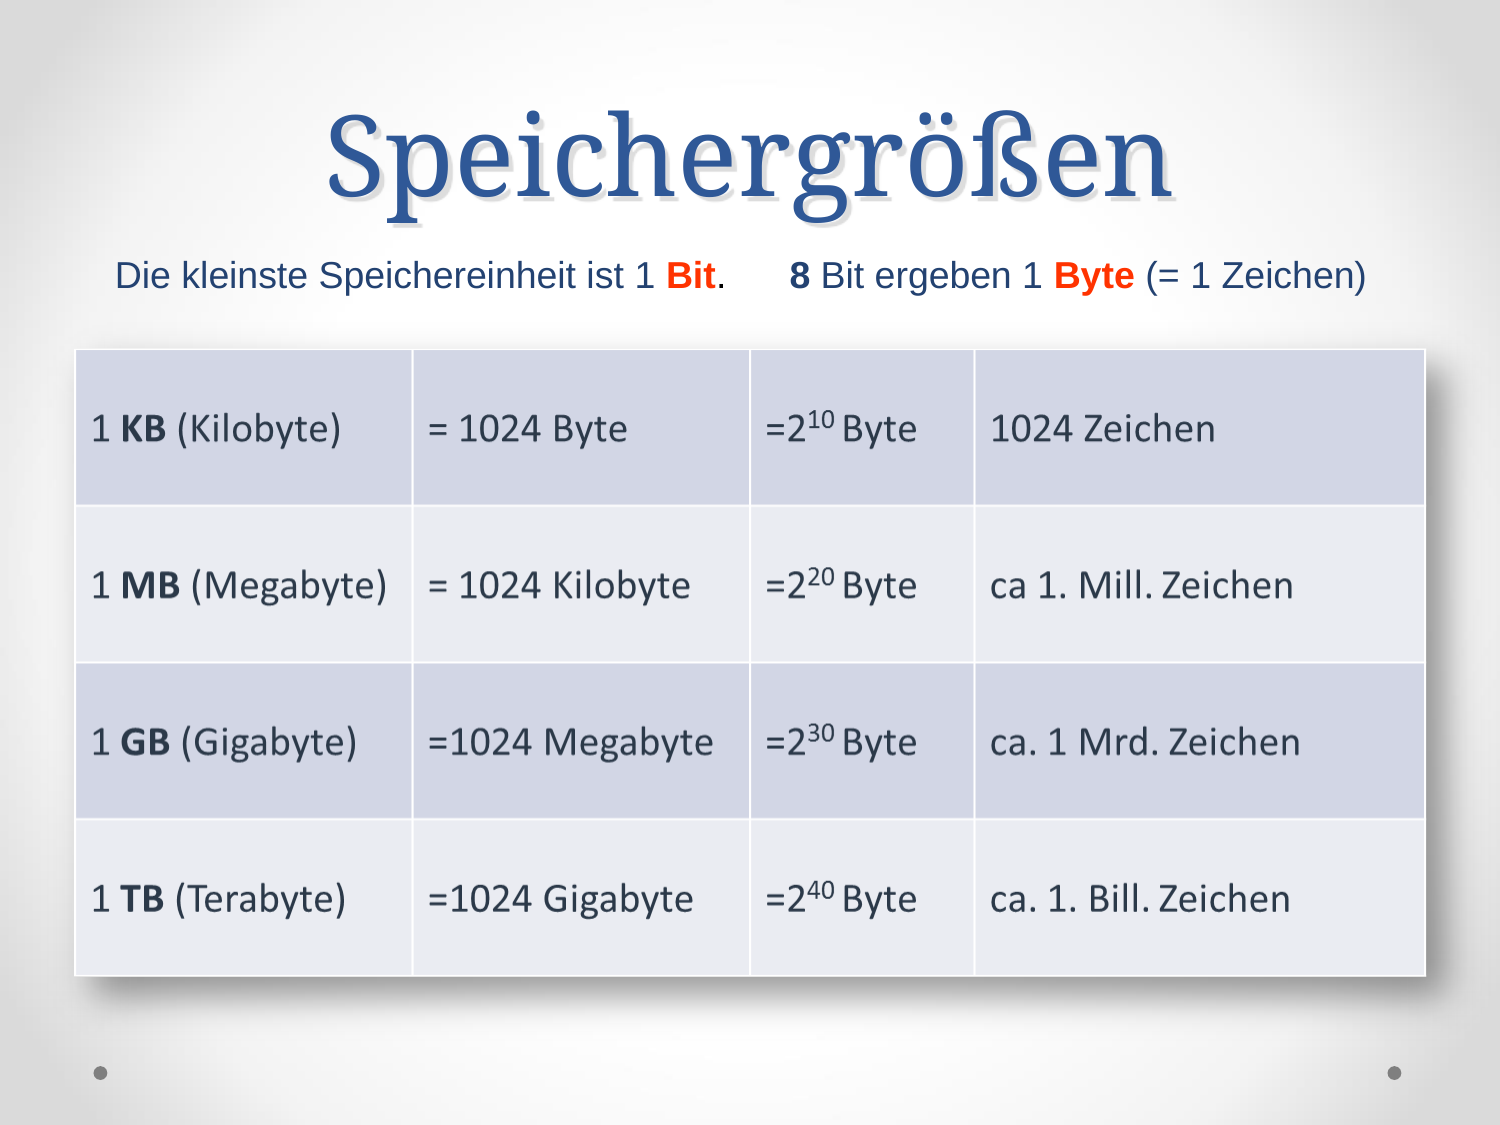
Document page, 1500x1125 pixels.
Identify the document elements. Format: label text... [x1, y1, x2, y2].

text_box Die kleinste Speichereinheit ist 1 Bit. 8 Bit ergeben 1 Byte (= 1 Zeichen) [100, 243, 1400, 304]
text_box [39, 314, 1499, 1051]
title Speichergrößen [75, 90, 1426, 228]
picture [0, 0, 1500, 1125]
